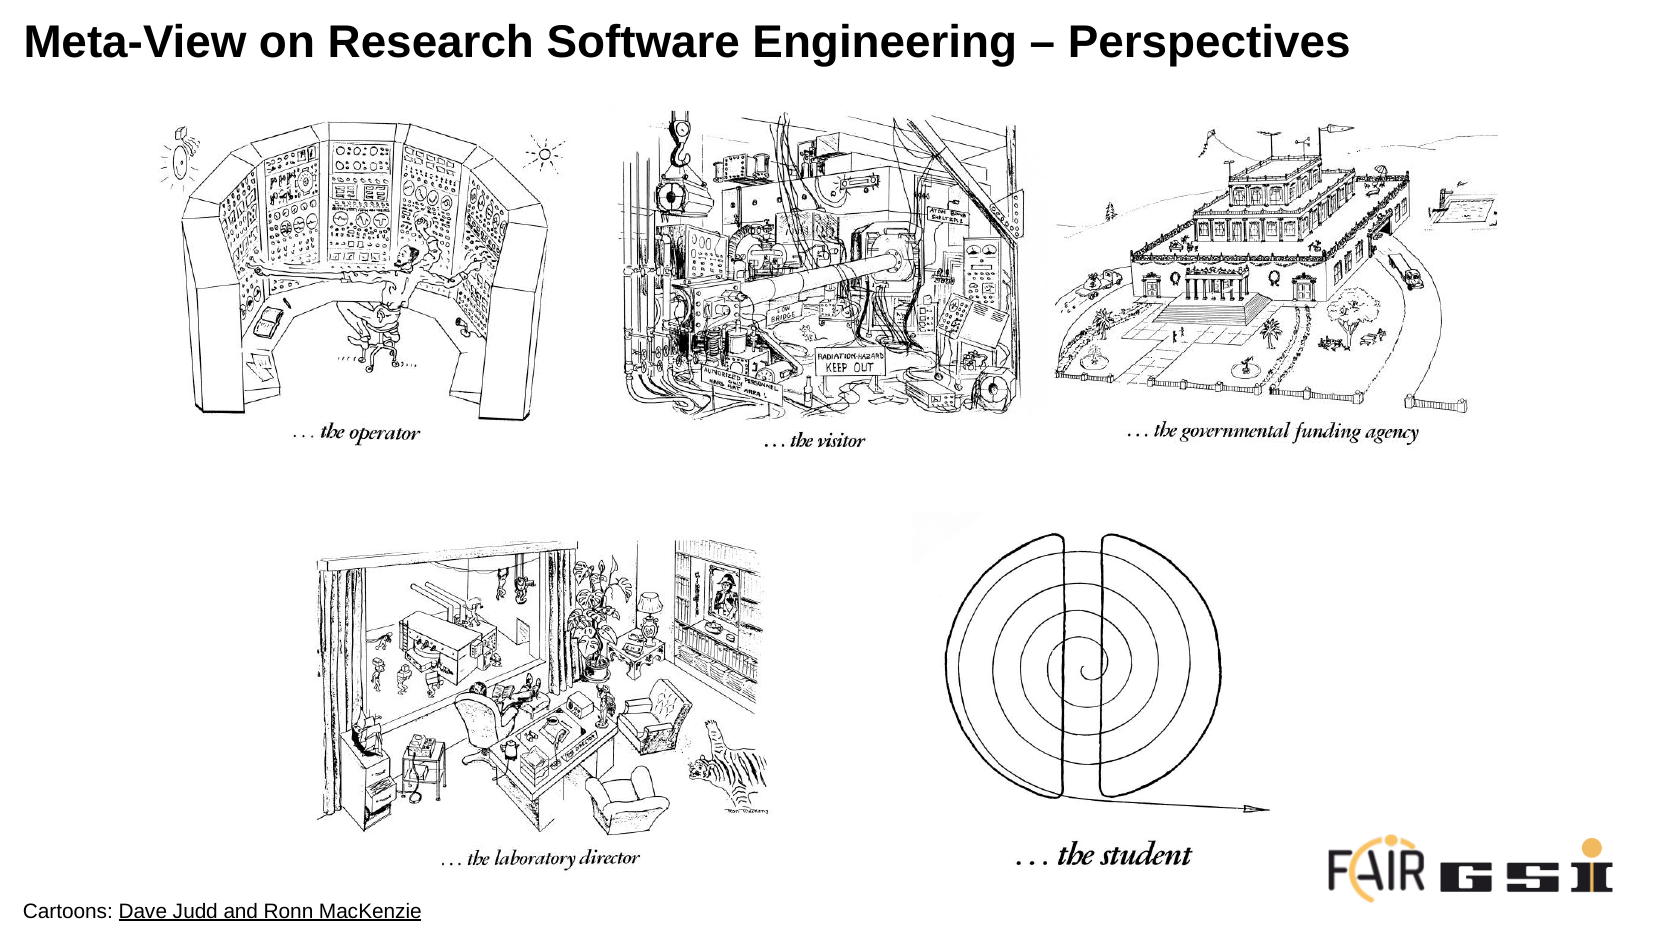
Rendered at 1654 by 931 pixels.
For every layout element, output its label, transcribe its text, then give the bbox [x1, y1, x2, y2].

picture [1439, 836, 1615, 895]
picture [911, 512, 1299, 882]
text_box Cartoons: Dave Judd and Ronn MacKenzie [8, 891, 512, 931]
picture [302, 512, 785, 882]
title Meta-View on Research Software Engineering – Perspectives [23, 5, 1638, 77]
picture [128, 88, 1530, 463]
picture [1328, 833, 1425, 904]
